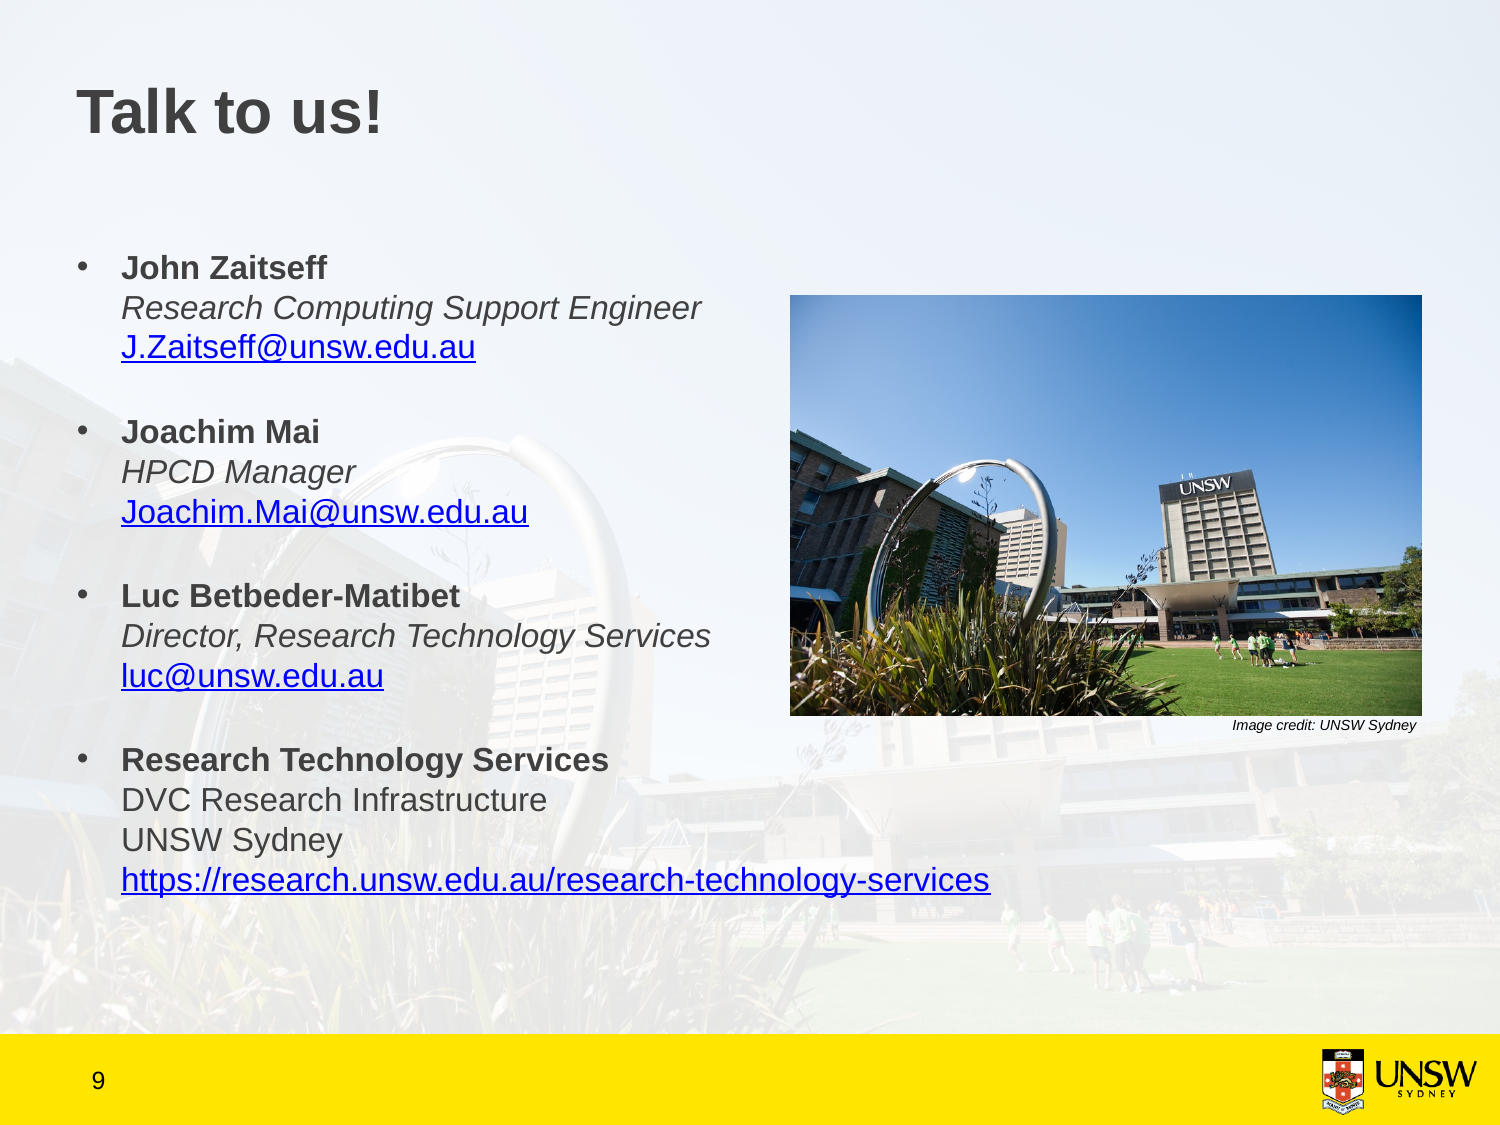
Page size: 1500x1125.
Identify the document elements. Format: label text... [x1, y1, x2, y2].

list John Zaitseff Research Computing Support Engineer J.Zaitseff@unsw.edu.au Joachim Mai HPCD Manager Joachim.Mai@unsw.edu.au Luc Betbeder-Matibet Director, Research Technology Services luc@unsw.edu.au Research Technology Services DVC Research Infrastructure UNSW Sydney https://research.unsw.edu.au/research-technology-services [76, 201, 1424, 957]
title Talk to us! [76, 71, 1424, 147]
picture [0, 0, 1500, 1125]
text_box Image credit: UNSW Sydney [797, 715, 1423, 739]
slide_number <number> [76, 1057, 196, 1088]
